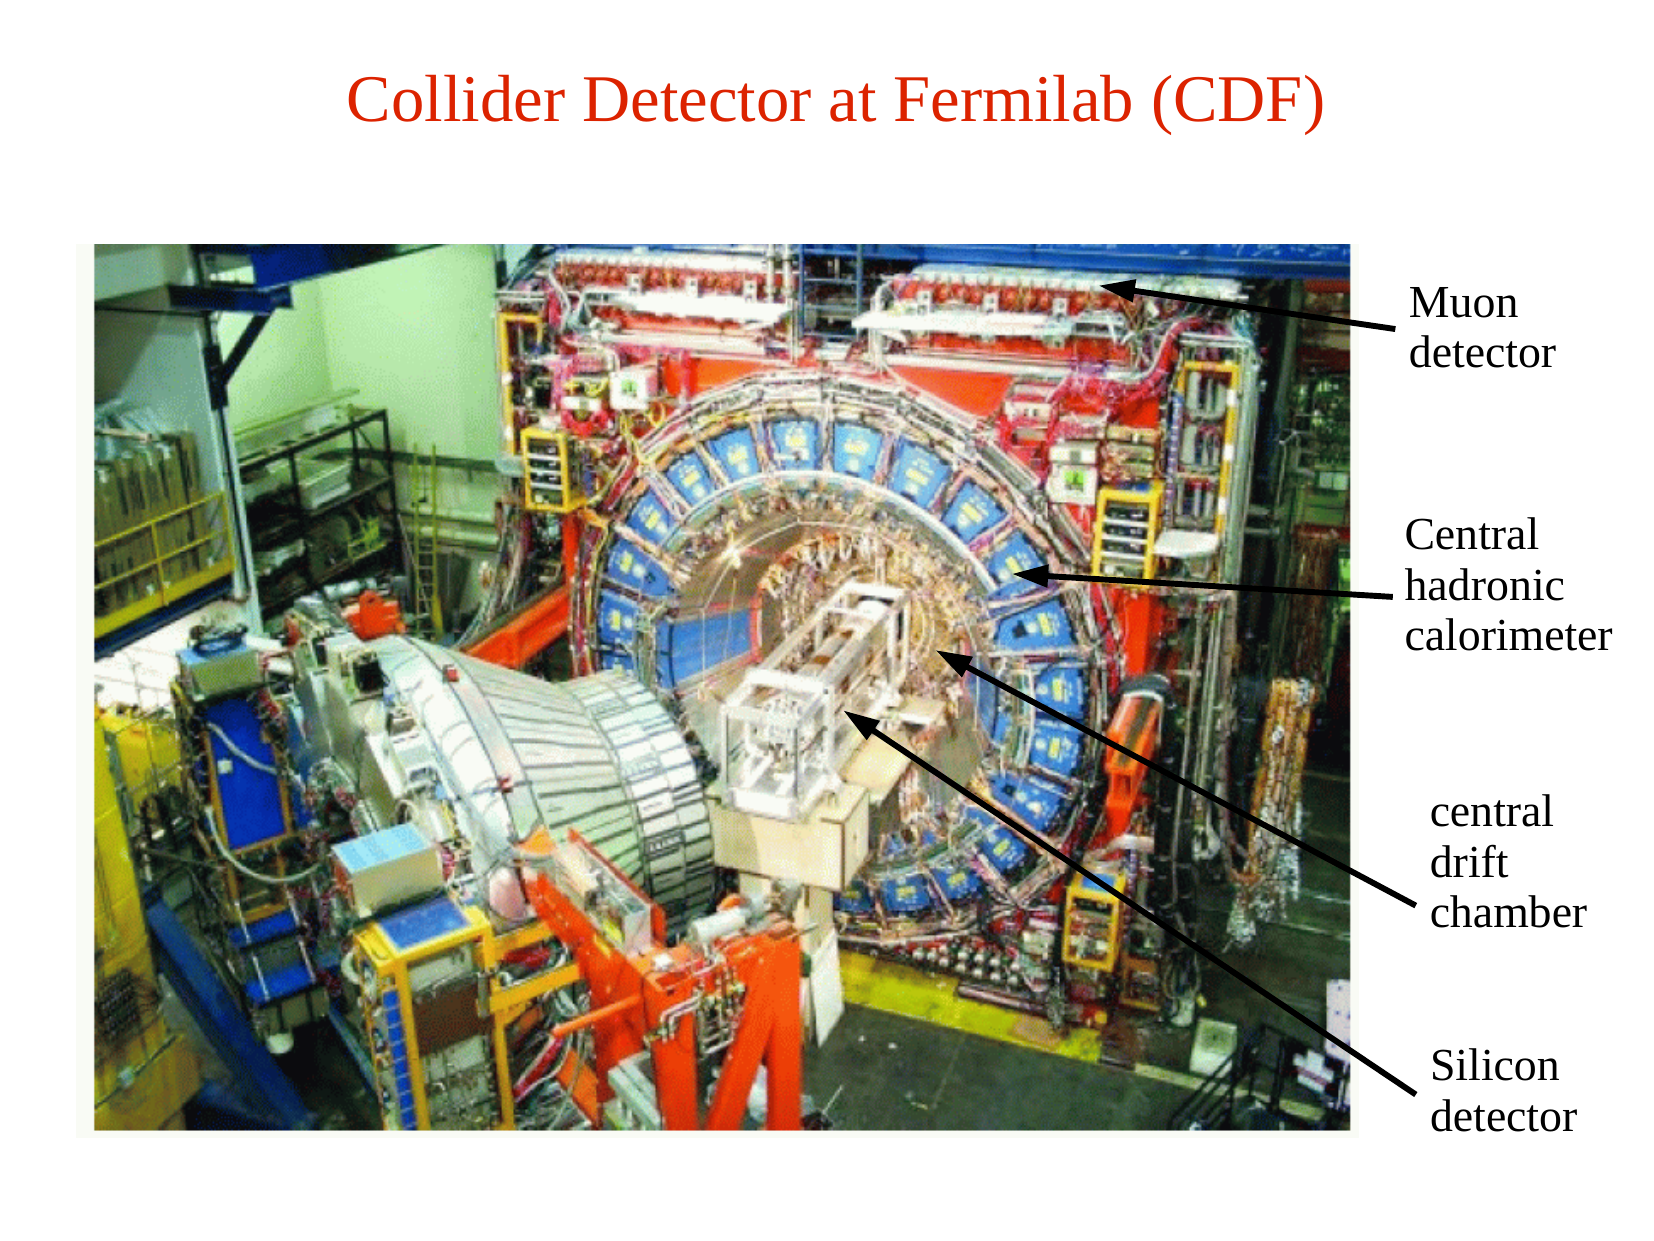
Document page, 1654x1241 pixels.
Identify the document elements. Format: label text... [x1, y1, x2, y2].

text_box central drift chamber [1429, 785, 1588, 1008]
text_box Silicon detector [1429, 1039, 1578, 1241]
title Collider Detector at Fermilab (CDF) [121, 8, 1534, 184]
text_box Central hadronic calorimeter [1404, 508, 1614, 676]
picture [76, 244, 1359, 1138]
text_box Muon detector [1408, 276, 1558, 388]
